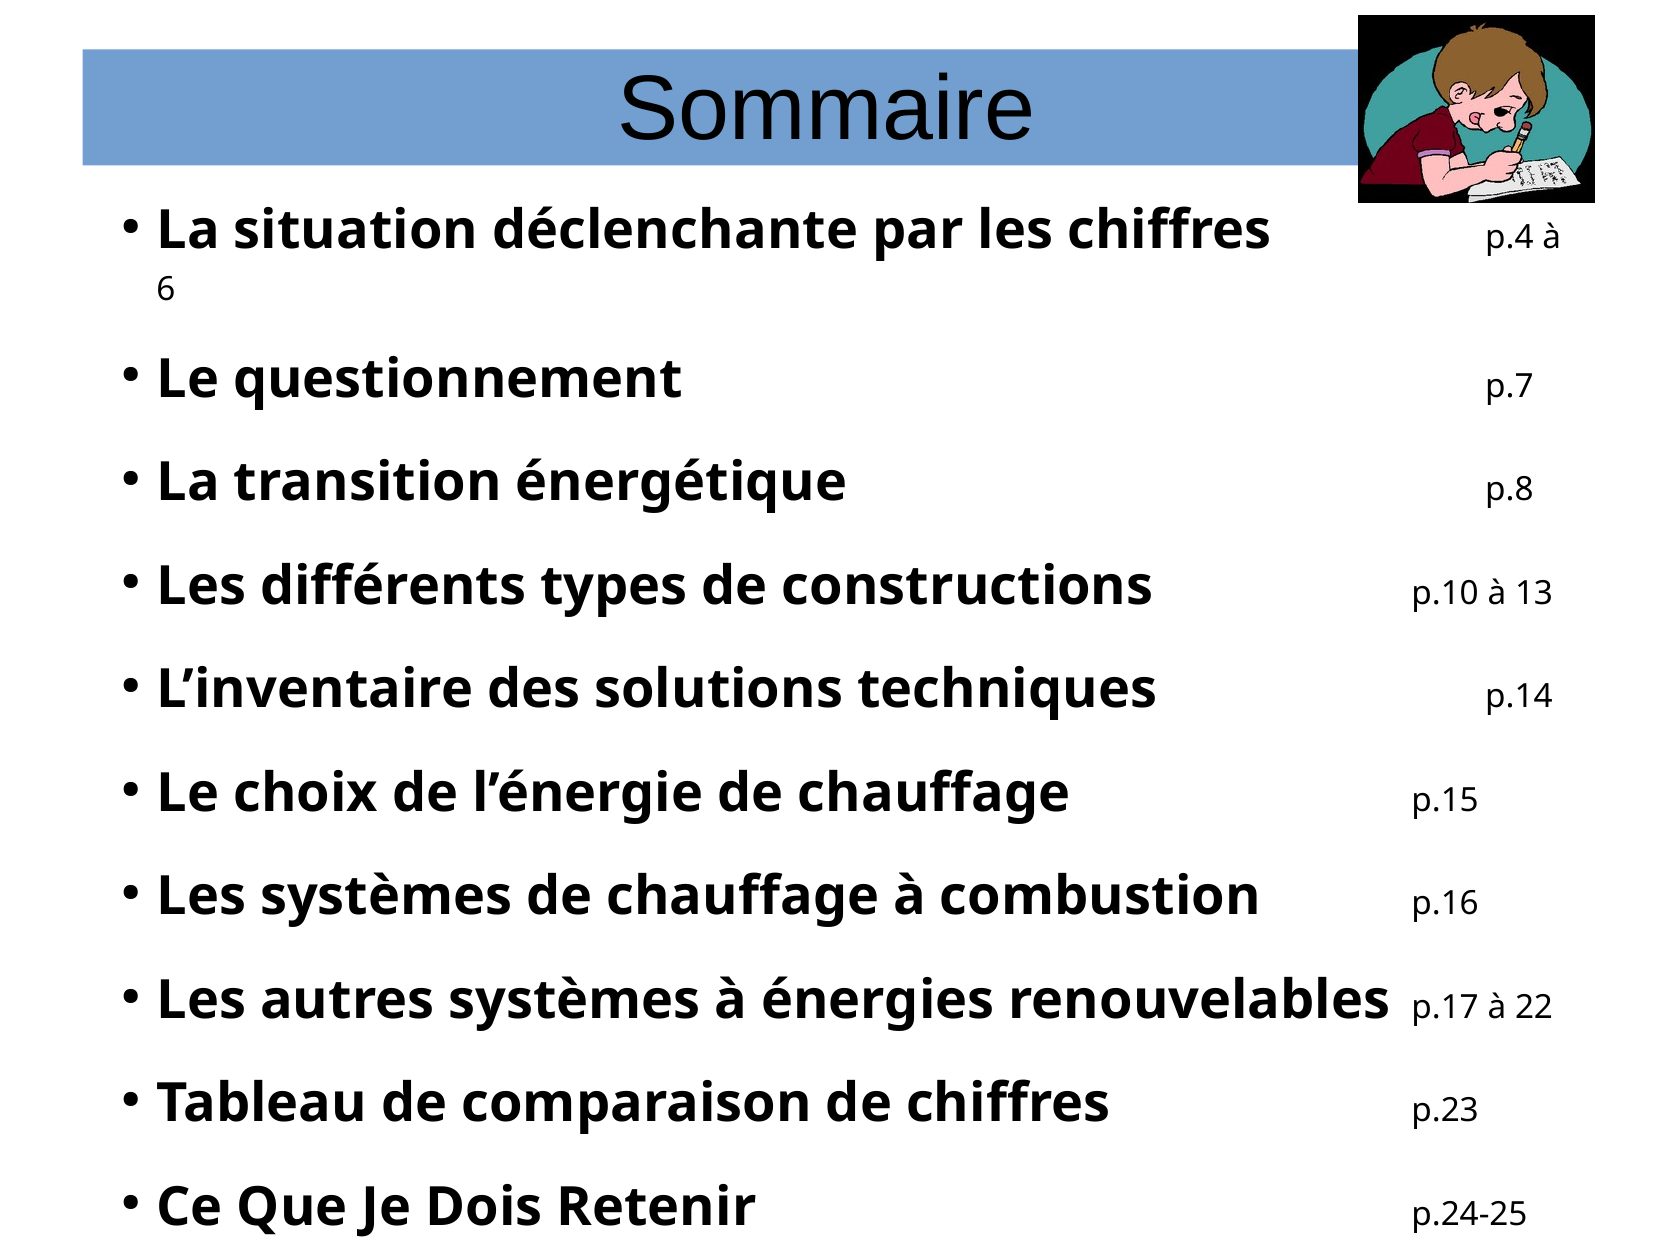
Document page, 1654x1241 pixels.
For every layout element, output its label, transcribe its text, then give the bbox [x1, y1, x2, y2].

picture [1358, 15, 1595, 203]
text_box La situation déclenchante par les chiffres p.4 à 6 Le questionnement p.7 La transition énergétique p.8 Les différents types de constructions p.10 à 13 L’inventaire des solutions techniques p.14 Le choix de l’énergie de chauffage p.15 Les systèmes de chauffage à combustion p.16 Les autres systèmes à énergies renouvelables p.17 à 22 Tableau de comparaison de chiffres p.23 Ce Que Je Dois Retenir p.24-25 [106, 183, 1595, 1219]
title Sommaire [82, 49, 1358, 166]
